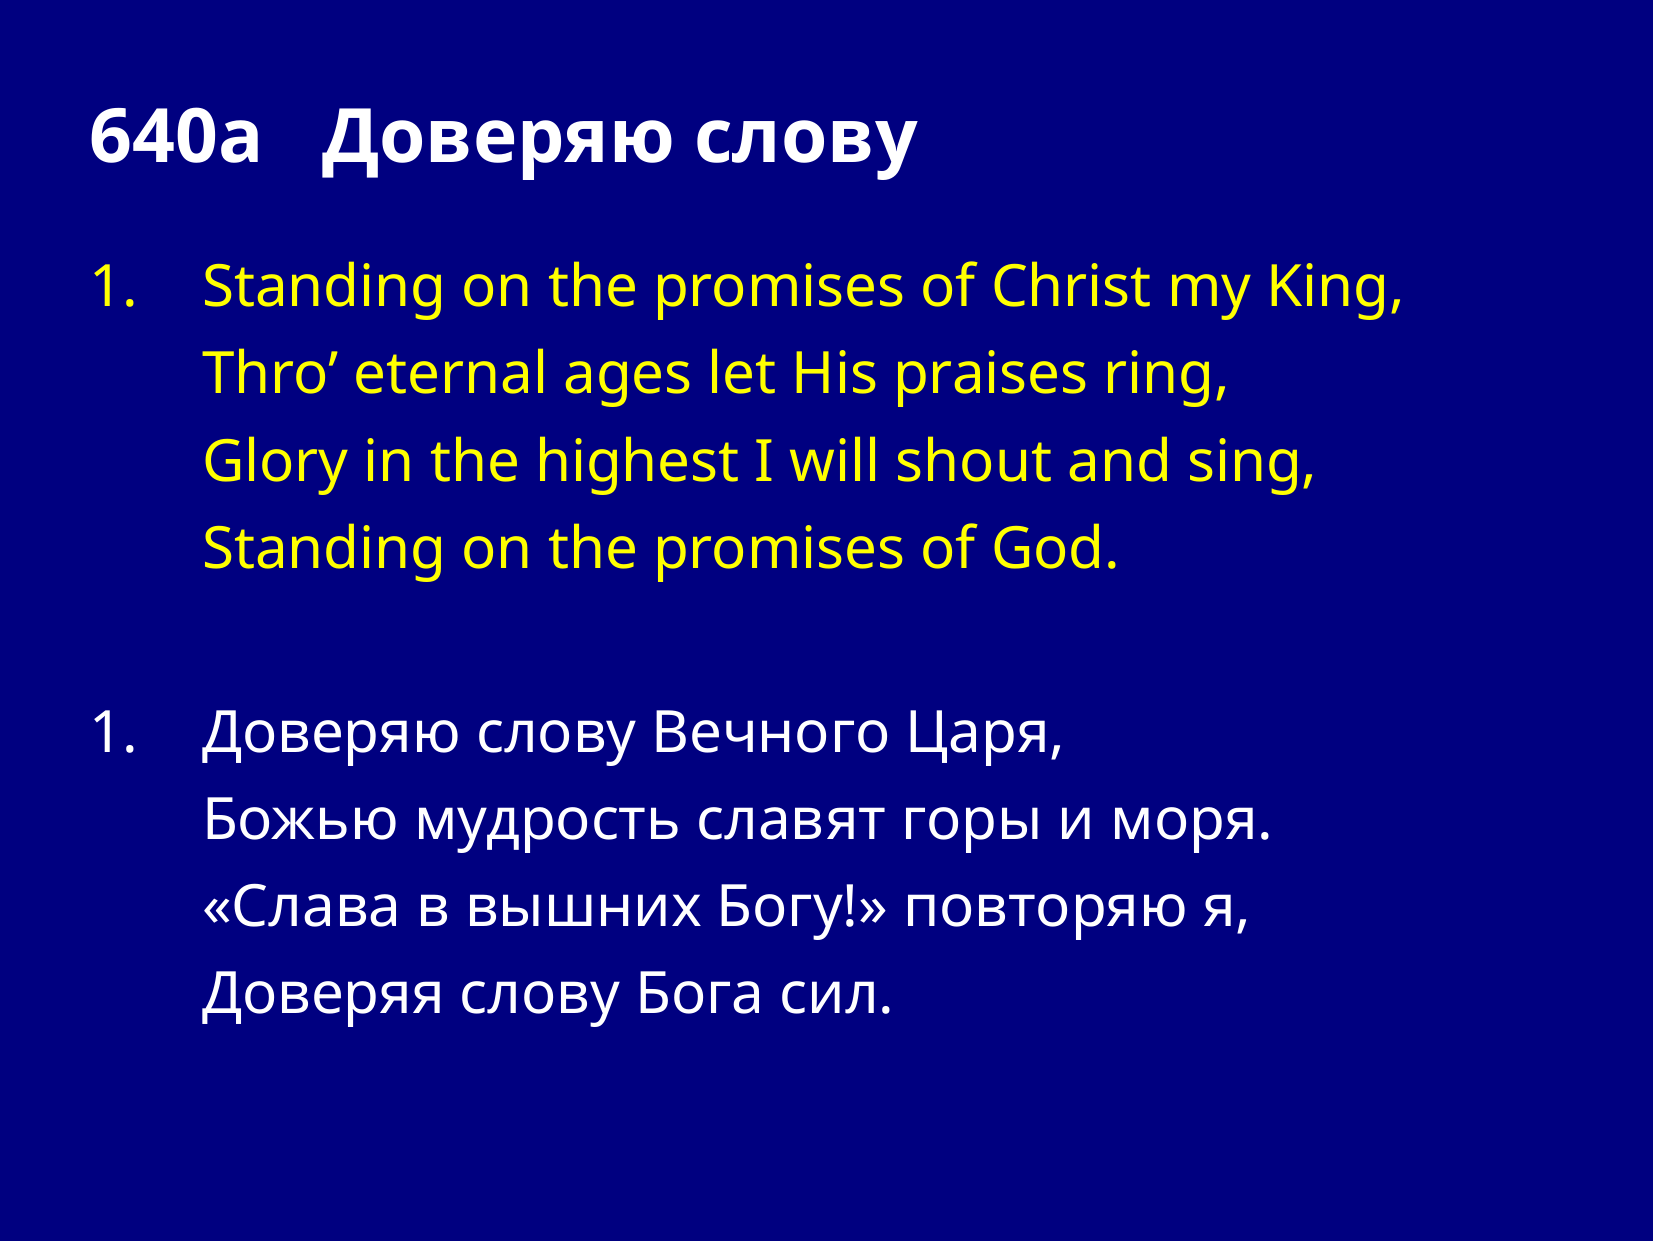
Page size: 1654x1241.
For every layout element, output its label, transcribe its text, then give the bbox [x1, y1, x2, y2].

text_box 1. Доверяю слову Вечного Царя, Божью мудрость славят горы и моря. «Слава в вышних Богу!» повторяю я, Доверяя слову Бога сил. [75, 675, 1576, 1163]
text_box 640а Доверяю слову [75, 75, 1576, 188]
text_box 1. Standing on the promises of Christ my King, Thro’ eternal ages let His praises ring, Glory in the highest I will shout and sing, Standing on the promises of God. [75, 188, 1576, 638]
